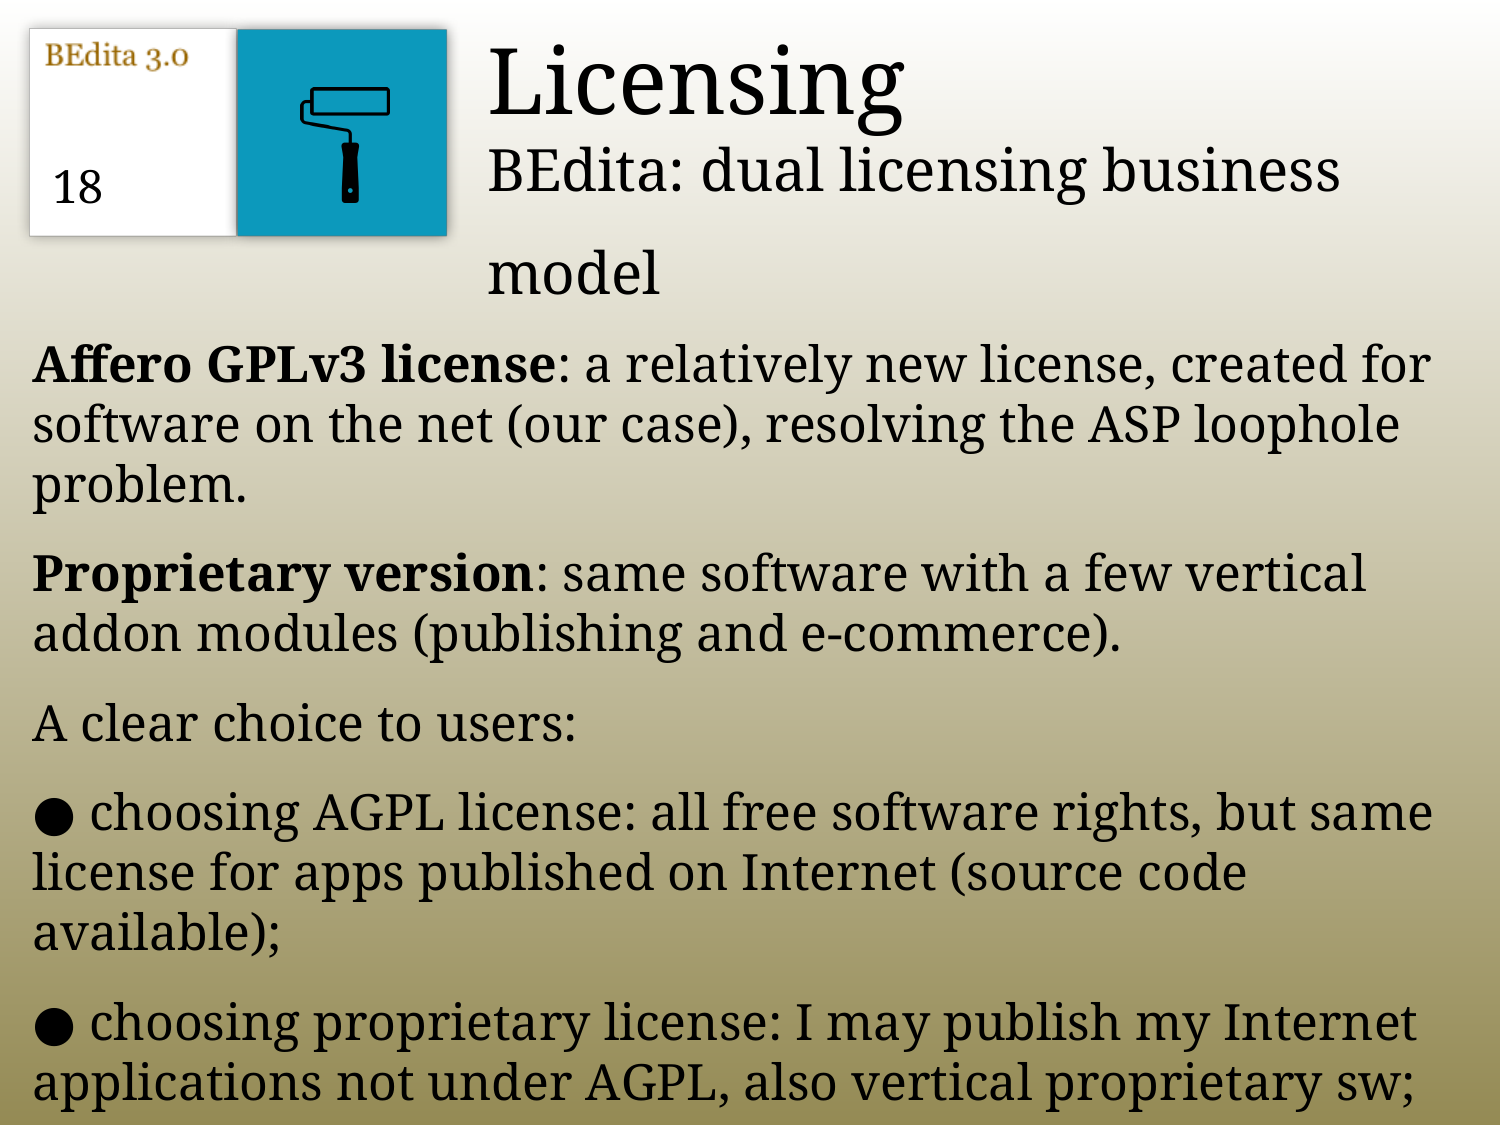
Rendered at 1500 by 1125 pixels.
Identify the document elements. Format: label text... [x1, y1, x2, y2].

picture [0, 0, 462, 266]
text_box <numero> [37, 147, 119, 207]
text_box Affero GPLv3 license: a relatively new license, created for software on the net (our case), resolving the ASP loophole problem. Proprietary version: same software with a few vertical addon modules (publishing and e-commerce). A clear choice to users: ● choosing AGPL license: all free software rights, but same license for apps published on Internet (source code available); ● choosing proprietary license: I may publish my Internet applications not under AGPL, also vertical proprietary sw; [17, 324, 1500, 1125]
text_box Licensing BEdita: dual licensing business model [472, 48, 1500, 288]
